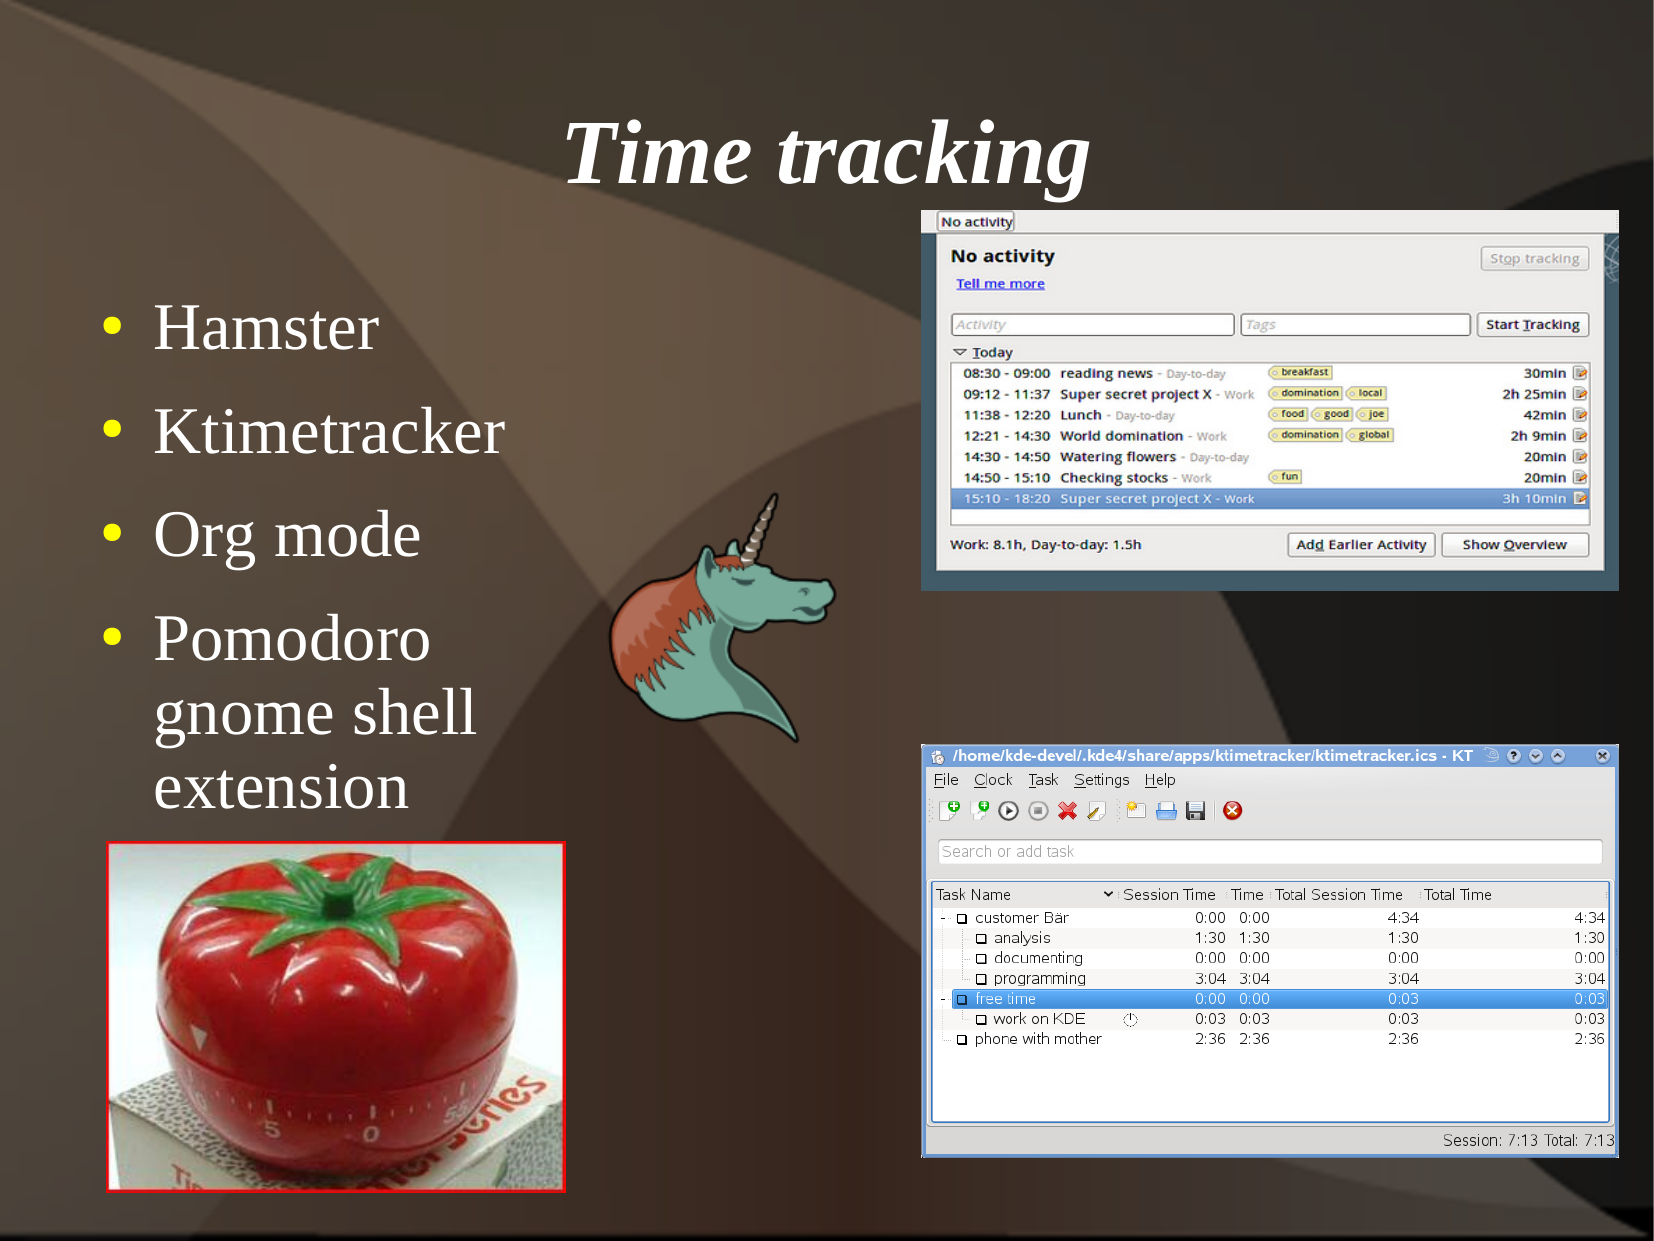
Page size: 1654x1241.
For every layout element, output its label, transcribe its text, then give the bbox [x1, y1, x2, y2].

picture [0, 0, 1654, 1241]
list Hamster Ktimetracker Org mode Pomodoro gnome shell extension [82, 290, 556, 1004]
title Time tracking [82, 49, 1571, 257]
